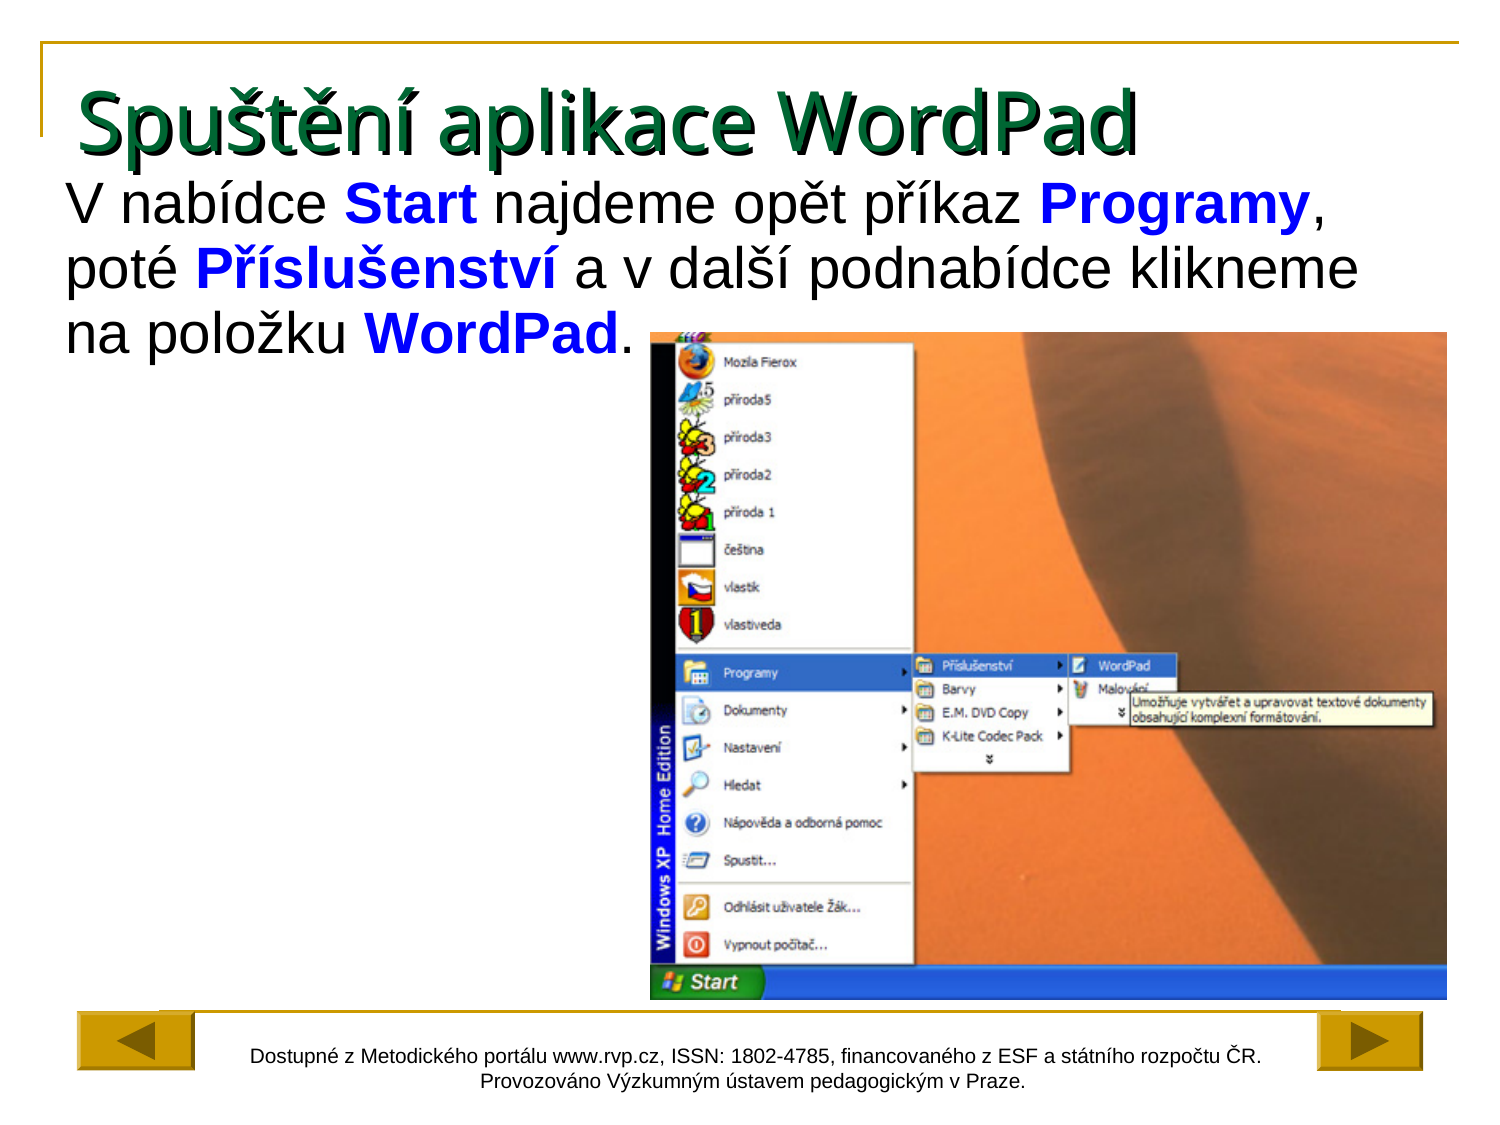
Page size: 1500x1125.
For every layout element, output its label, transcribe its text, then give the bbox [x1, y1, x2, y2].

picture [650, 332, 1447, 1000]
text_box [1318, 1011, 1424, 1071]
text_box [78, 1011, 195, 1071]
list V nabídce Start najdeme opět příkaz Programy, poté Příslušenství a v další podnabídce klikneme na položku WordPad. [50, 163, 1454, 438]
title Spuštění aplikace WordPad [61, 54, 1231, 163]
